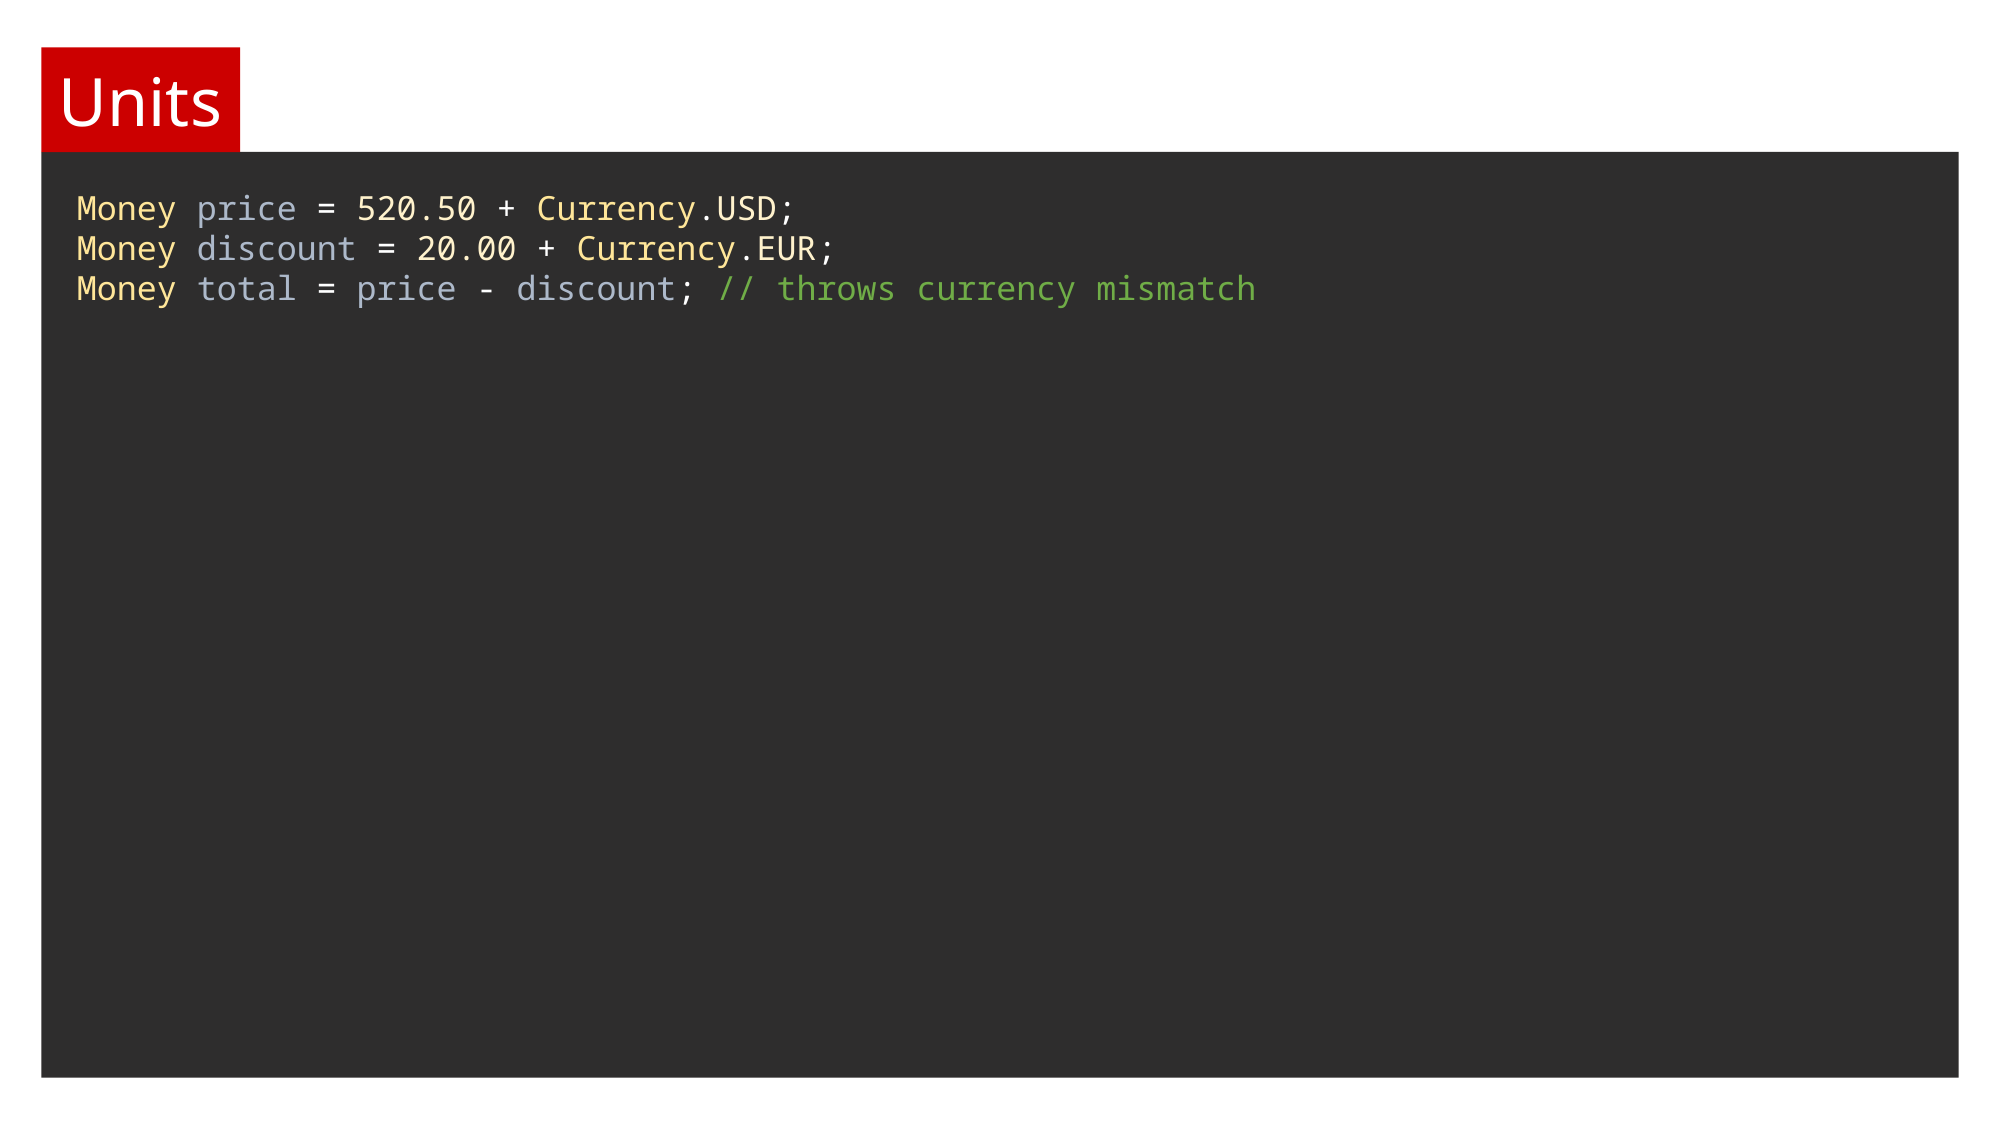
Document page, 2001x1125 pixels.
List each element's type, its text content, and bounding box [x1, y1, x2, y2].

text_box [41, 152, 1959, 1078]
text_box Units [41, 47, 225, 153]
text_box Money price = 520.50 + Currency.USD; Money discount = 20.00 + Currency.EUR; Money total = price - discount; // throws currency mismatch [41, 152, 1170, 315]
